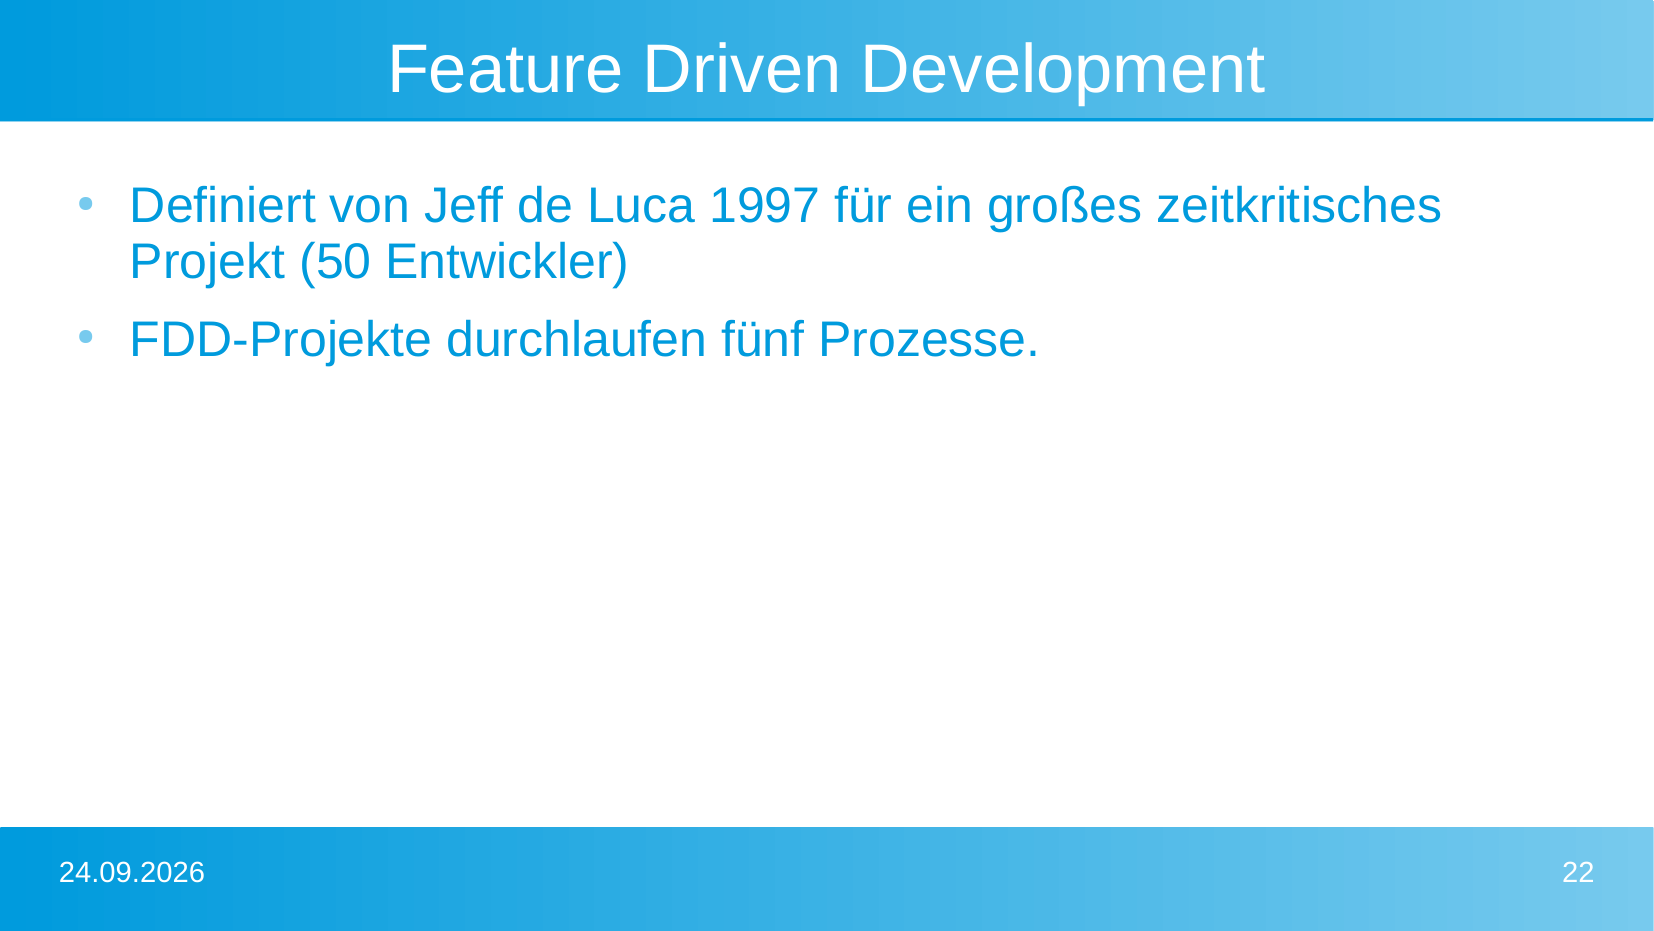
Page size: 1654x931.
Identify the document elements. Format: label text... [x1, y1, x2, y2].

list Definiert von Jeff de Luca 1997 für ein großes zeitkritisches Projekt (50 Entwickler) FDD-Projekte durchlaufen fünf Prozesse. [59, 177, 1595, 768]
title Feature Driven Development [59, 29, 1595, 108]
